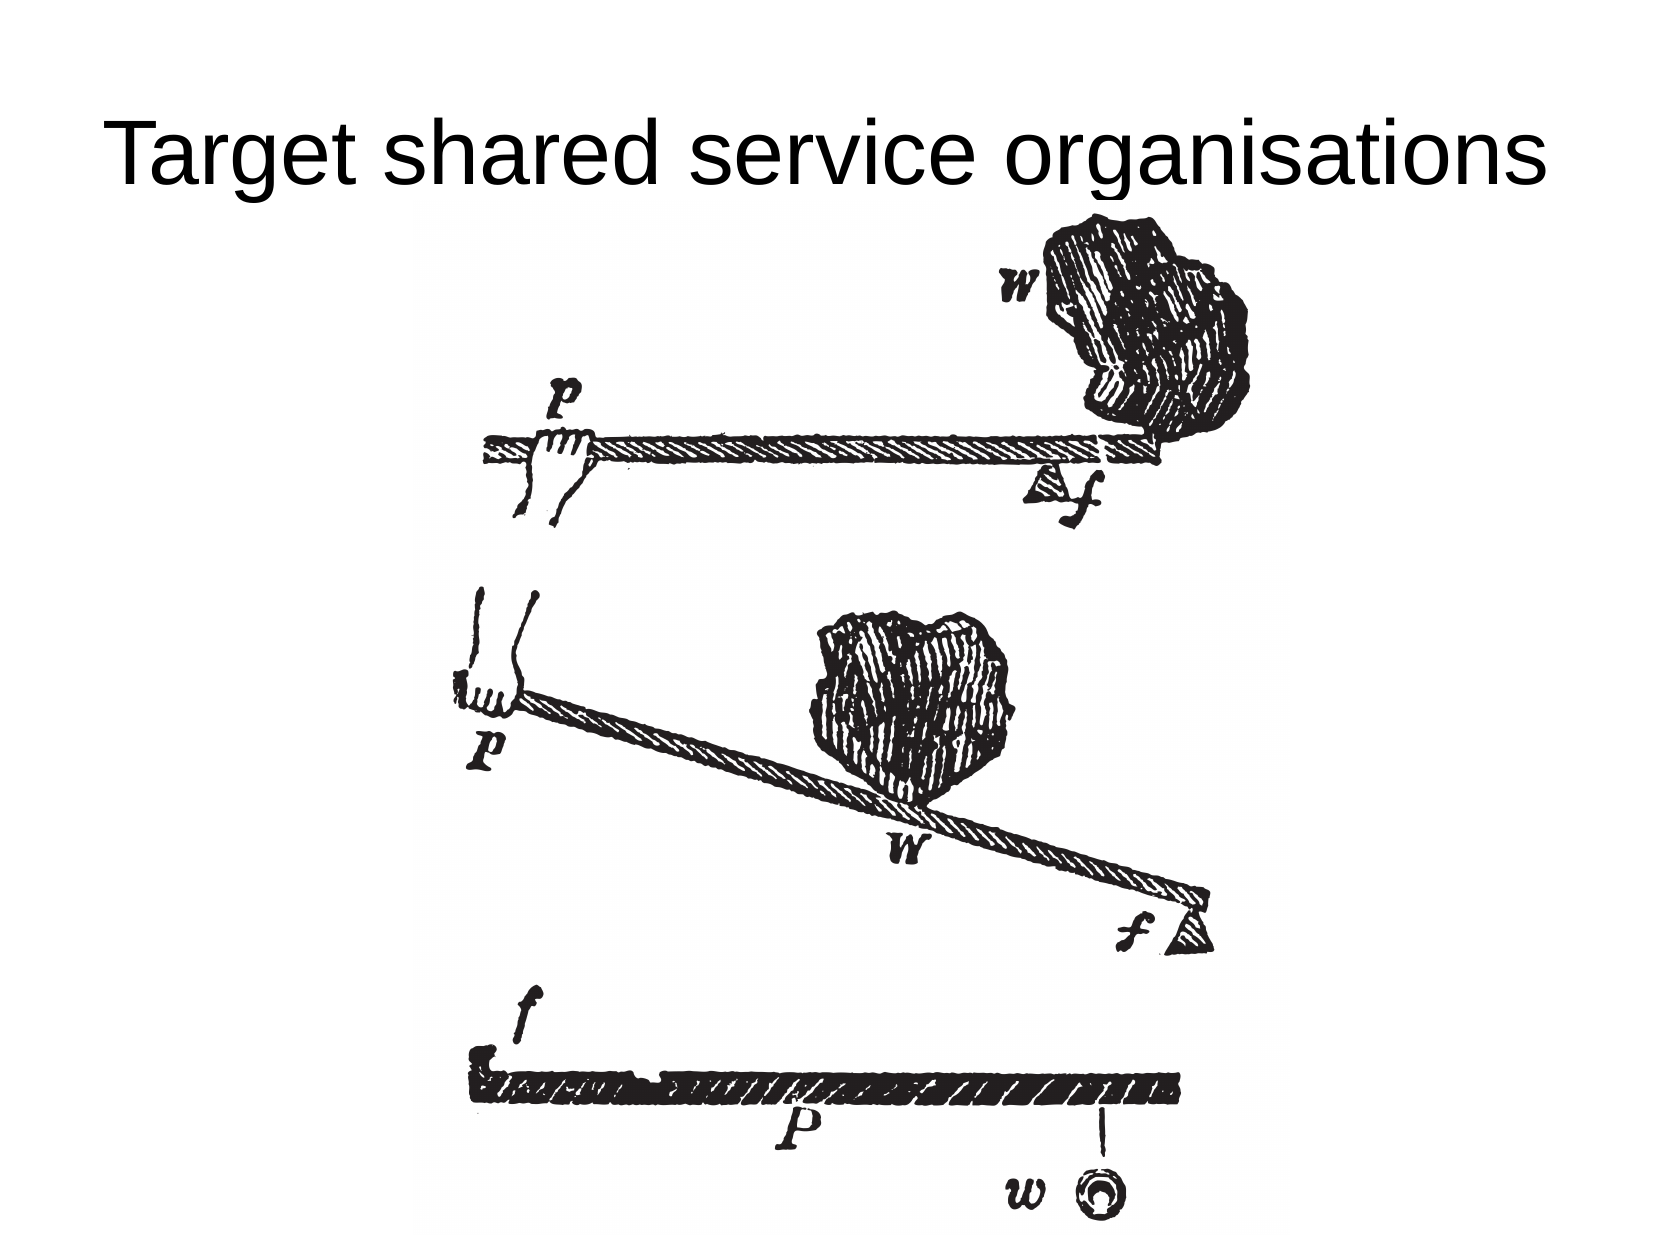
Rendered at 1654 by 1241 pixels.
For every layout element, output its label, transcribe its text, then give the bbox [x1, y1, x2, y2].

title Target shared service organisations [82, 49, 1571, 257]
picture [413, 200, 1290, 1235]
